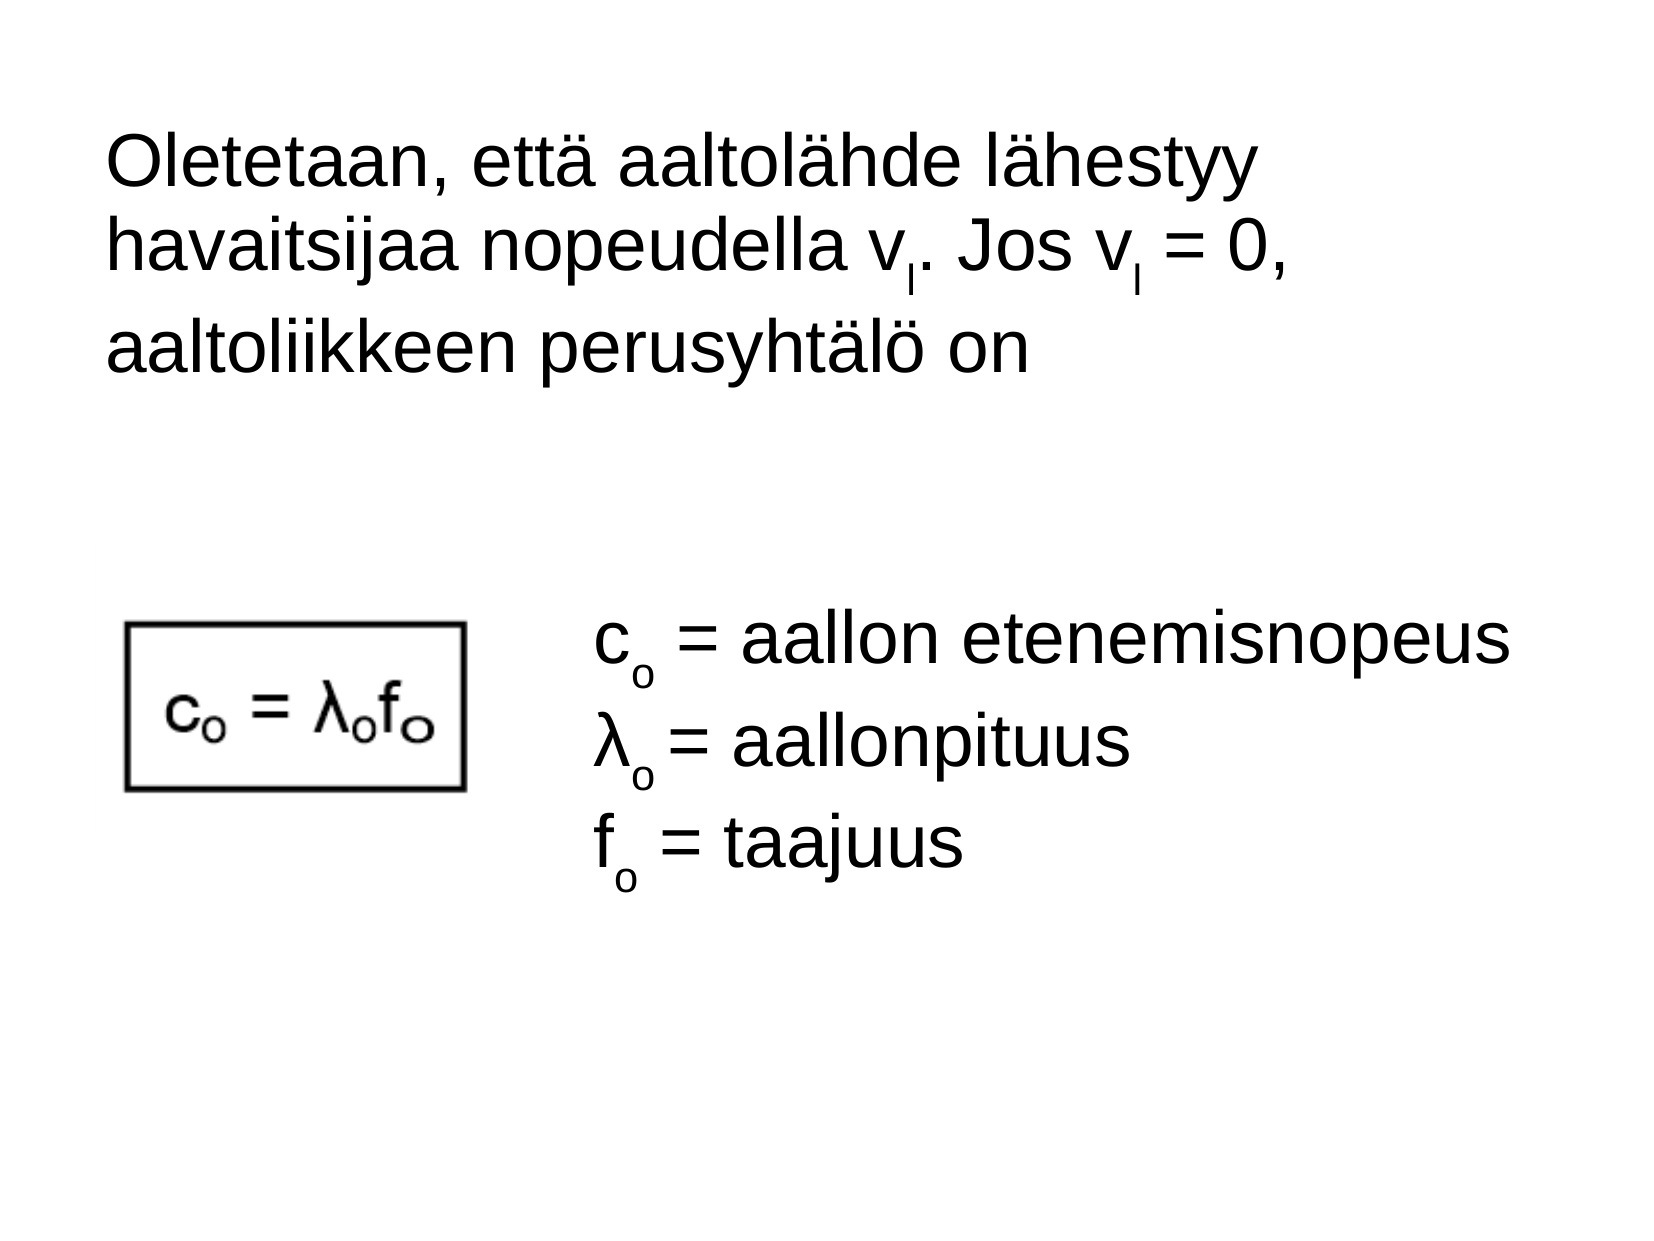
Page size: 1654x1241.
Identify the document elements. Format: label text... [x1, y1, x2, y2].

text_box Oletetaan, että aaltolähde lähestyy havaitsijaa nopeudella vl. Jos vl = 0, aaltoliikkeen perusyhtälö on [90, 111, 1347, 396]
text_box co = aallon etenemisnopeus λo = aallonpituus fo = taajuus [578, 588, 1571, 994]
picture [94, 543, 564, 836]
